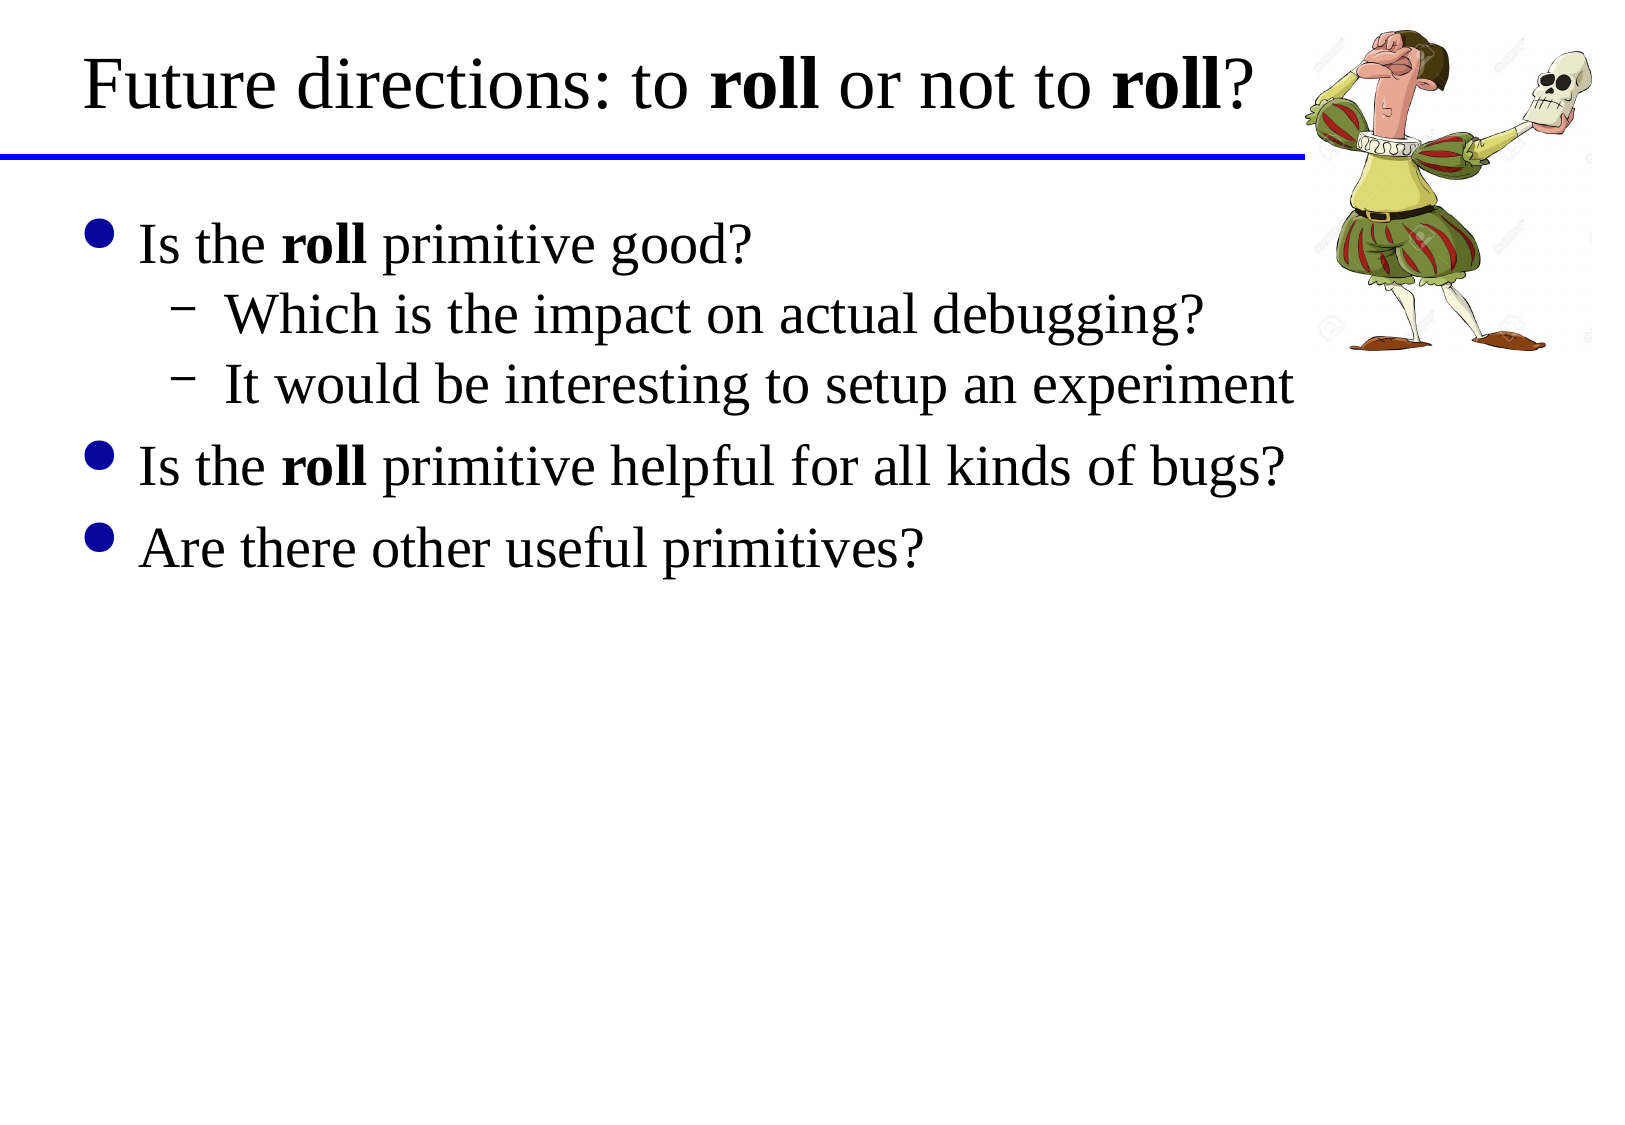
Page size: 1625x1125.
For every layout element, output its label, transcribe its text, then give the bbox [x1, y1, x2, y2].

picture [1305, 30, 1592, 351]
title Future directions: to roll or not to roll? [67, 27, 1544, 131]
list Is the roll primitive good? Which is the impact on actual debugging? It would be interesting to setup an experiment Is the roll primitive helpful for all kinds of bugs? Are there other useful primitives? [67, 198, 1478, 1061]
